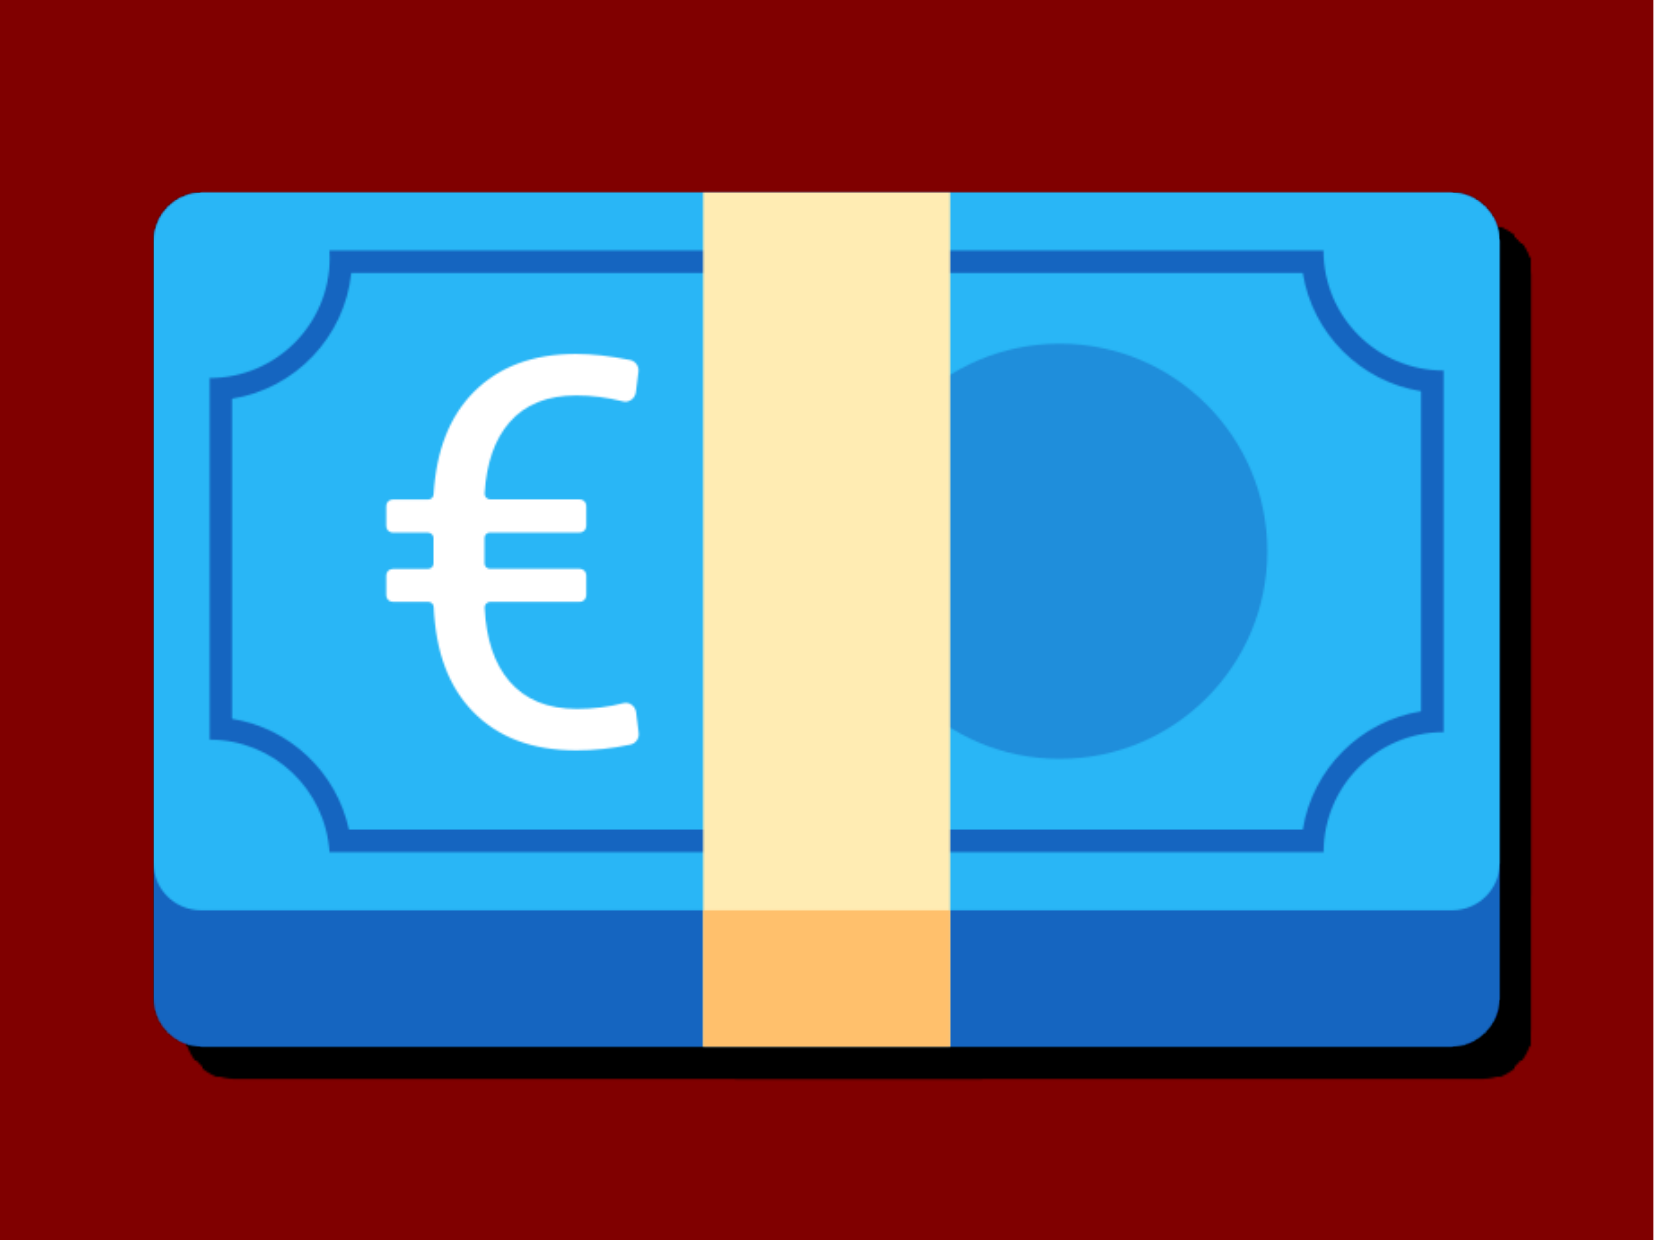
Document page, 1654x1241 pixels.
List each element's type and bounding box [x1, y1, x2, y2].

picture [109, 0, 1545, 1241]
